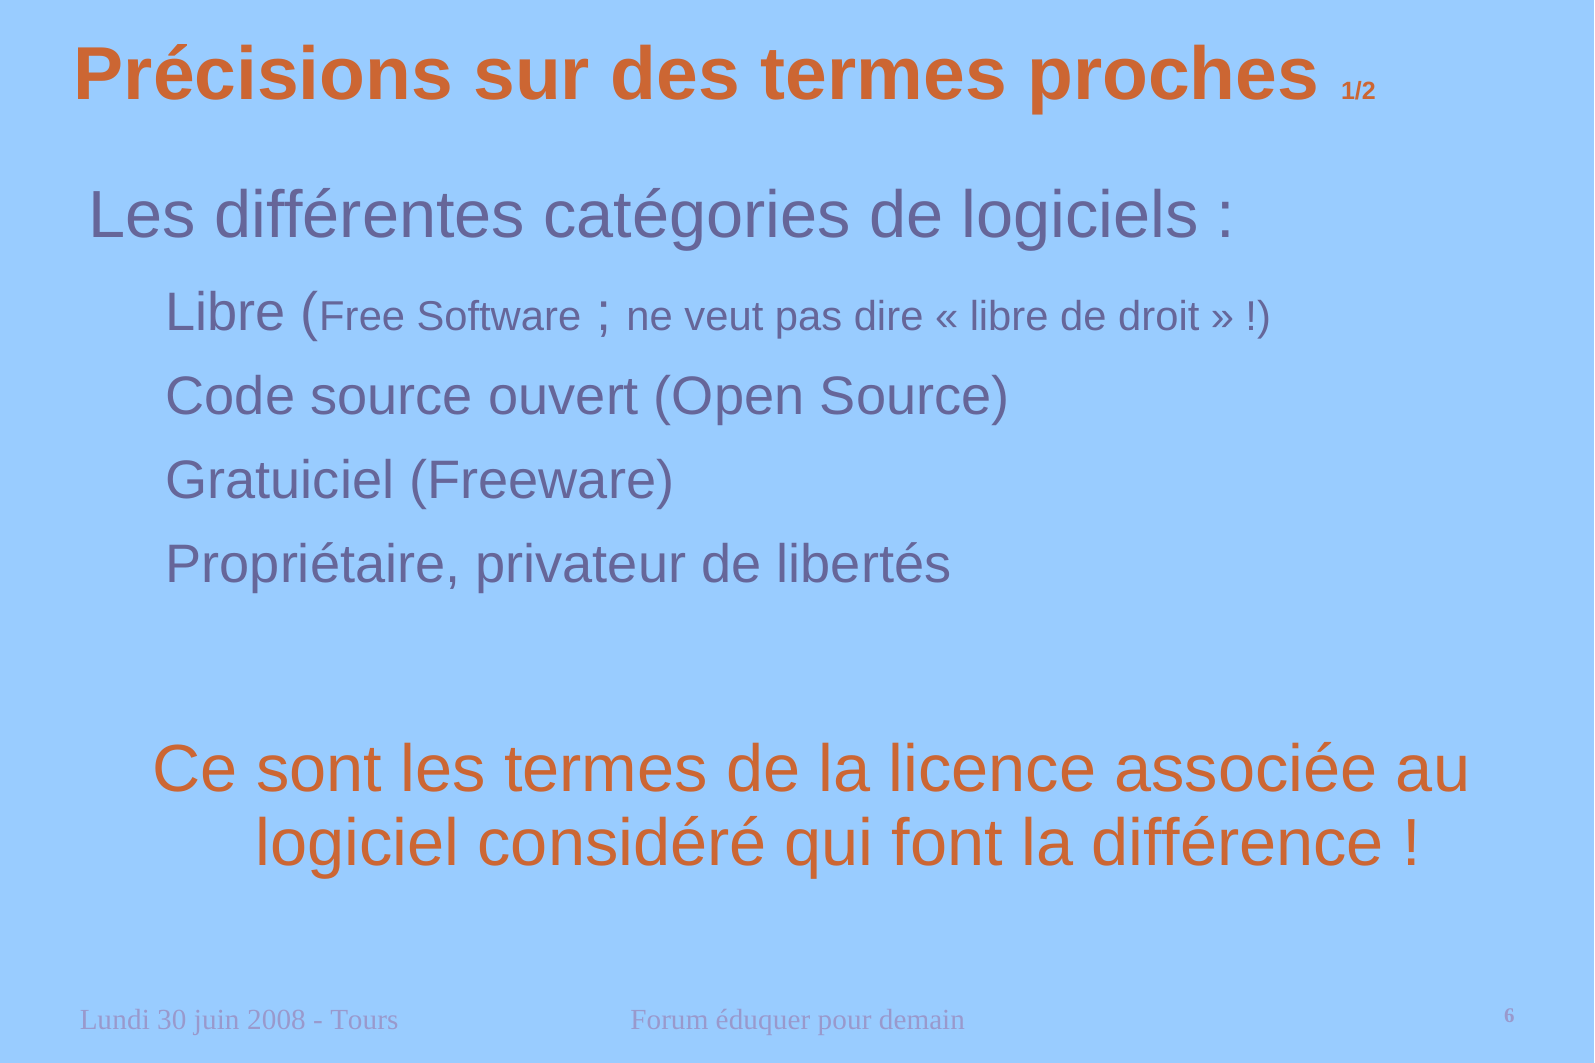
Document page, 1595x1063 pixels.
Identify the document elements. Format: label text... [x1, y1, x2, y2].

list Les différentes catégories de logiciels : Libre (Free Software ; ne veut pas dire « libre de droit » !) Code source ouvert (Open Source) Gratuiciel (Freeware) Propriétaire, privateur de libertés Ce sont les termes de la licence associée au logiciel considéré qui font la différence ! [70, 177, 1536, 881]
title Précisions sur des termes proches 1/2 [74, 0, 1510, 148]
